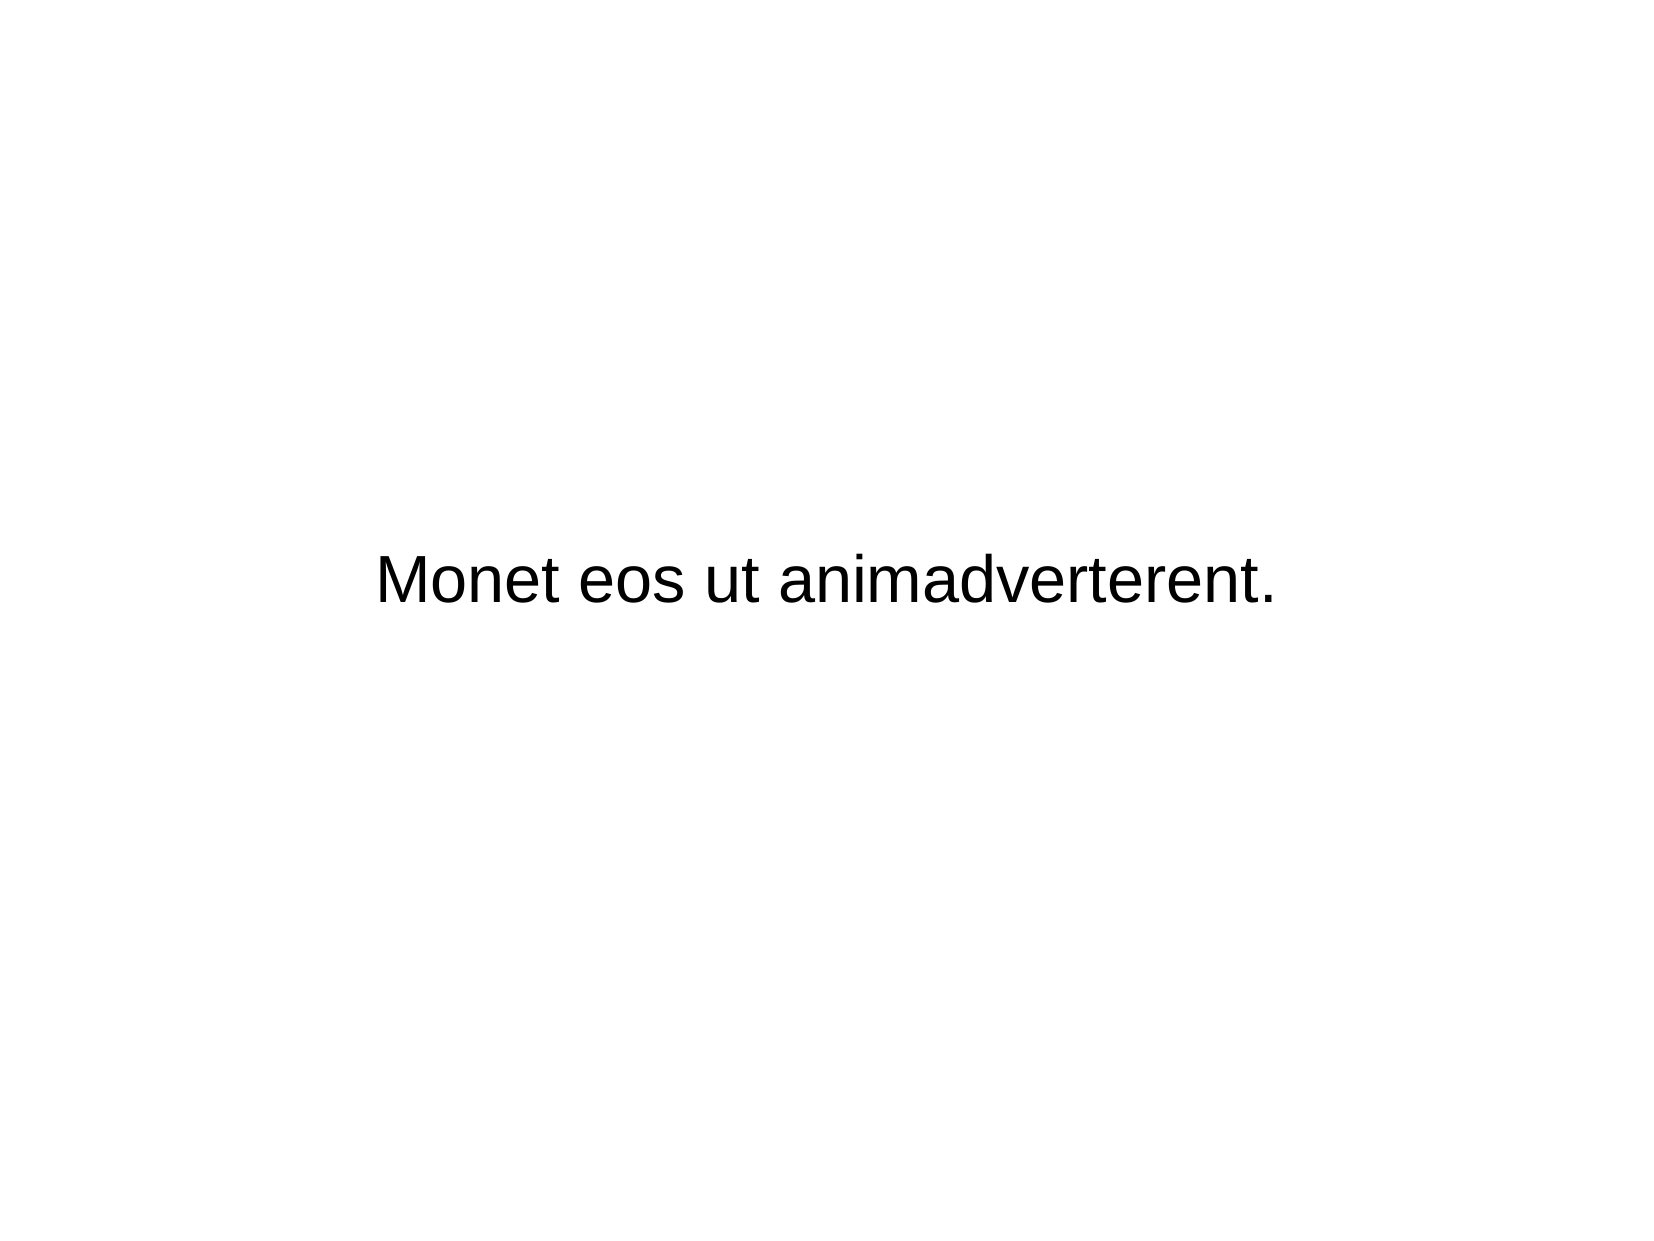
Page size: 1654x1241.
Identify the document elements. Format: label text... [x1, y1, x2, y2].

subtitle Monet eos ut animadverterent. [82, 56, 1571, 1102]
